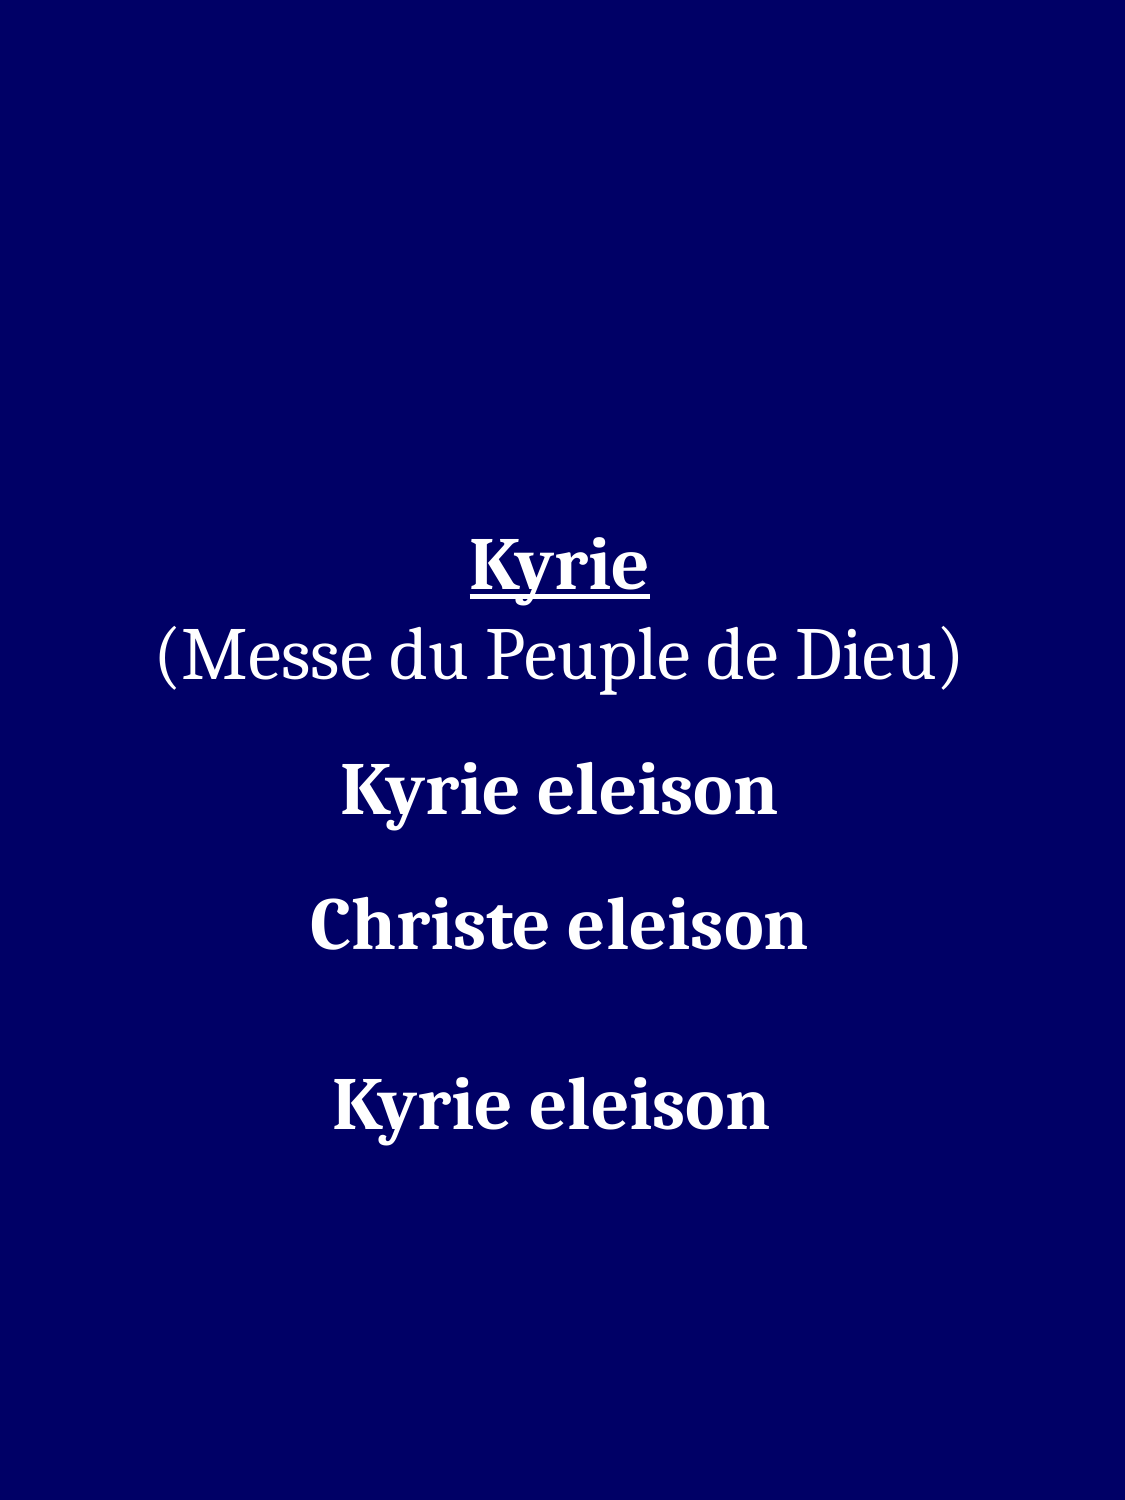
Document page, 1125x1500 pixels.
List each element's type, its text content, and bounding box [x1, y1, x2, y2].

text_box Kyrie (Messe du Peuple de Dieu) Kyrie eleison Christe eleison Kyrie eleison [120, 492, 1000, 1347]
